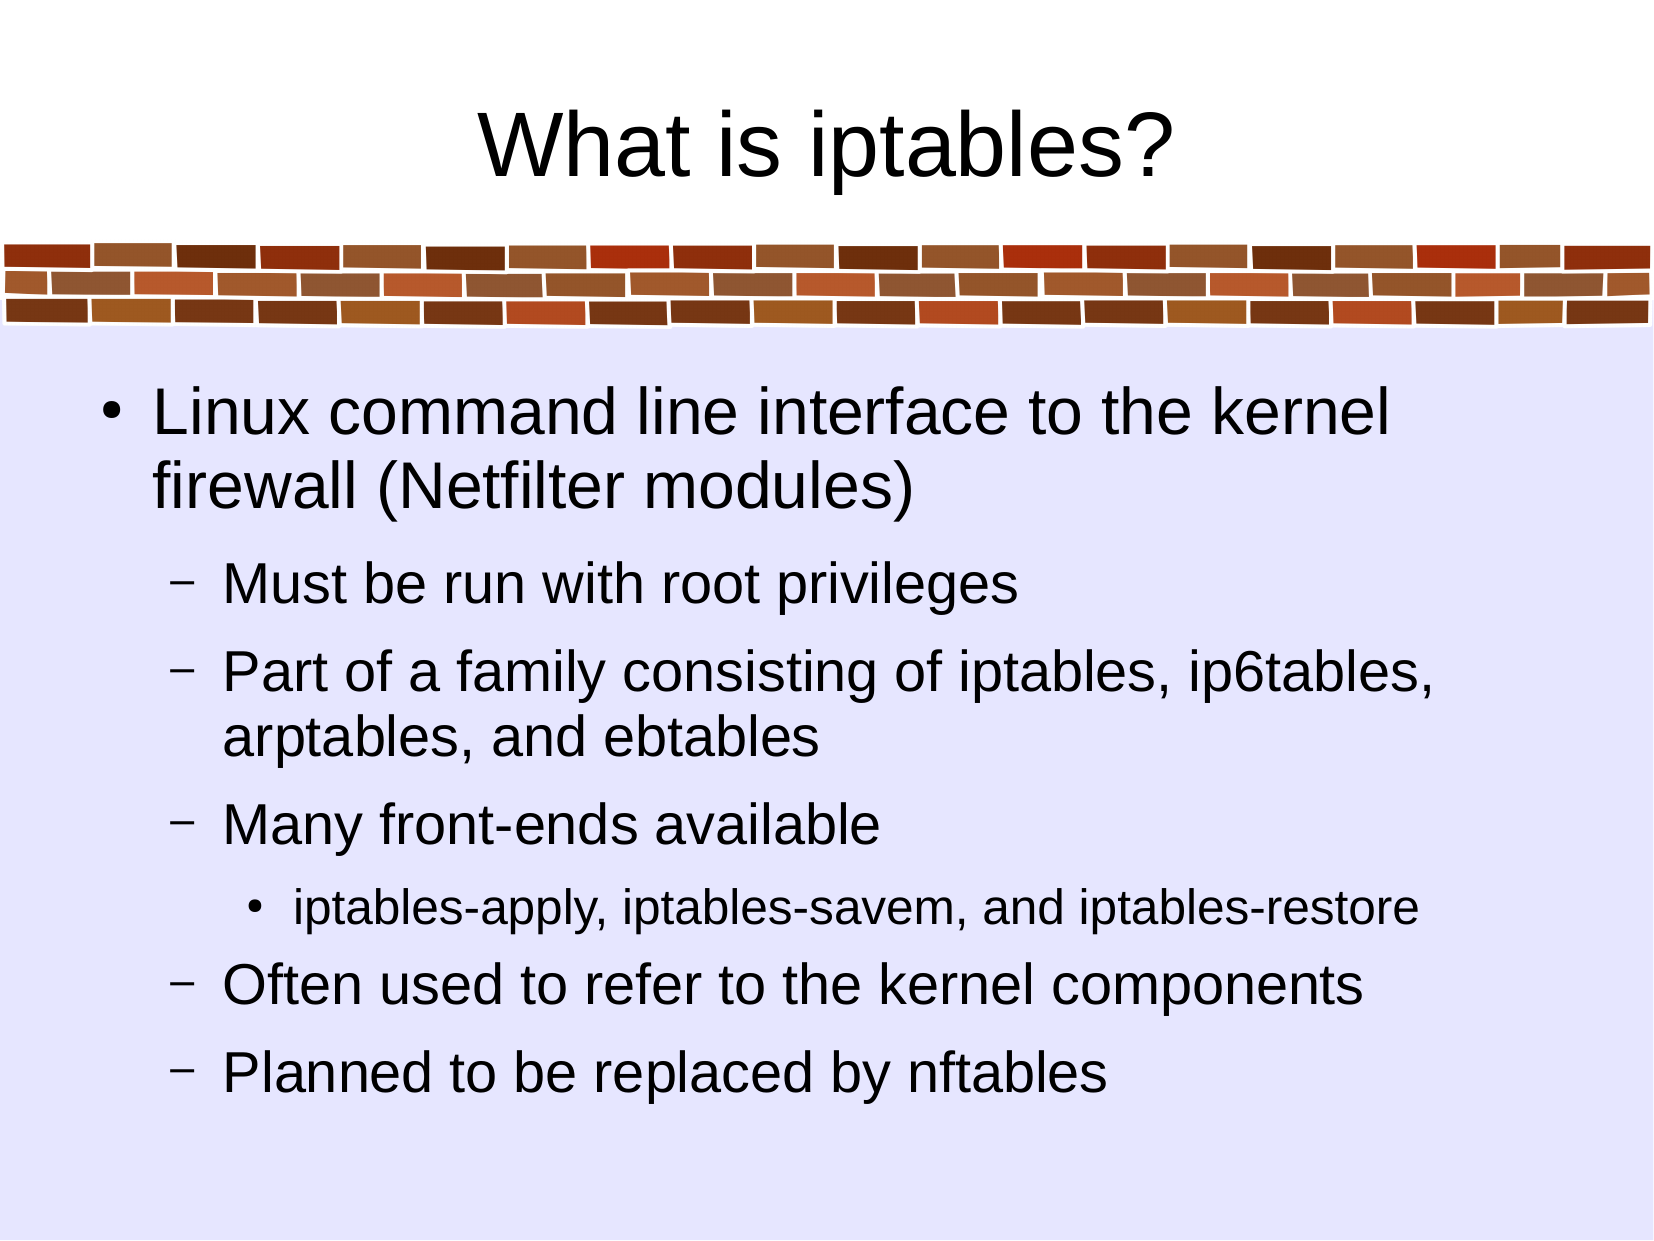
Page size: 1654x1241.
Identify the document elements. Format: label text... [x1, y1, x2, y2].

list Linux command line interface to the kernel firewall (Netfilter modules) Must be run with root privileges Part of a family consisting of iptables, ip6tables, arptables, and ebtables Many front-ends available iptables-apply, iptables-savem, and iptables-restore Often used to refer to the kernel components Planned to be replaced by nftables [82, 375, 1571, 1111]
picture [0, 239, 1654, 329]
title What is iptables? [82, 49, 1571, 241]
